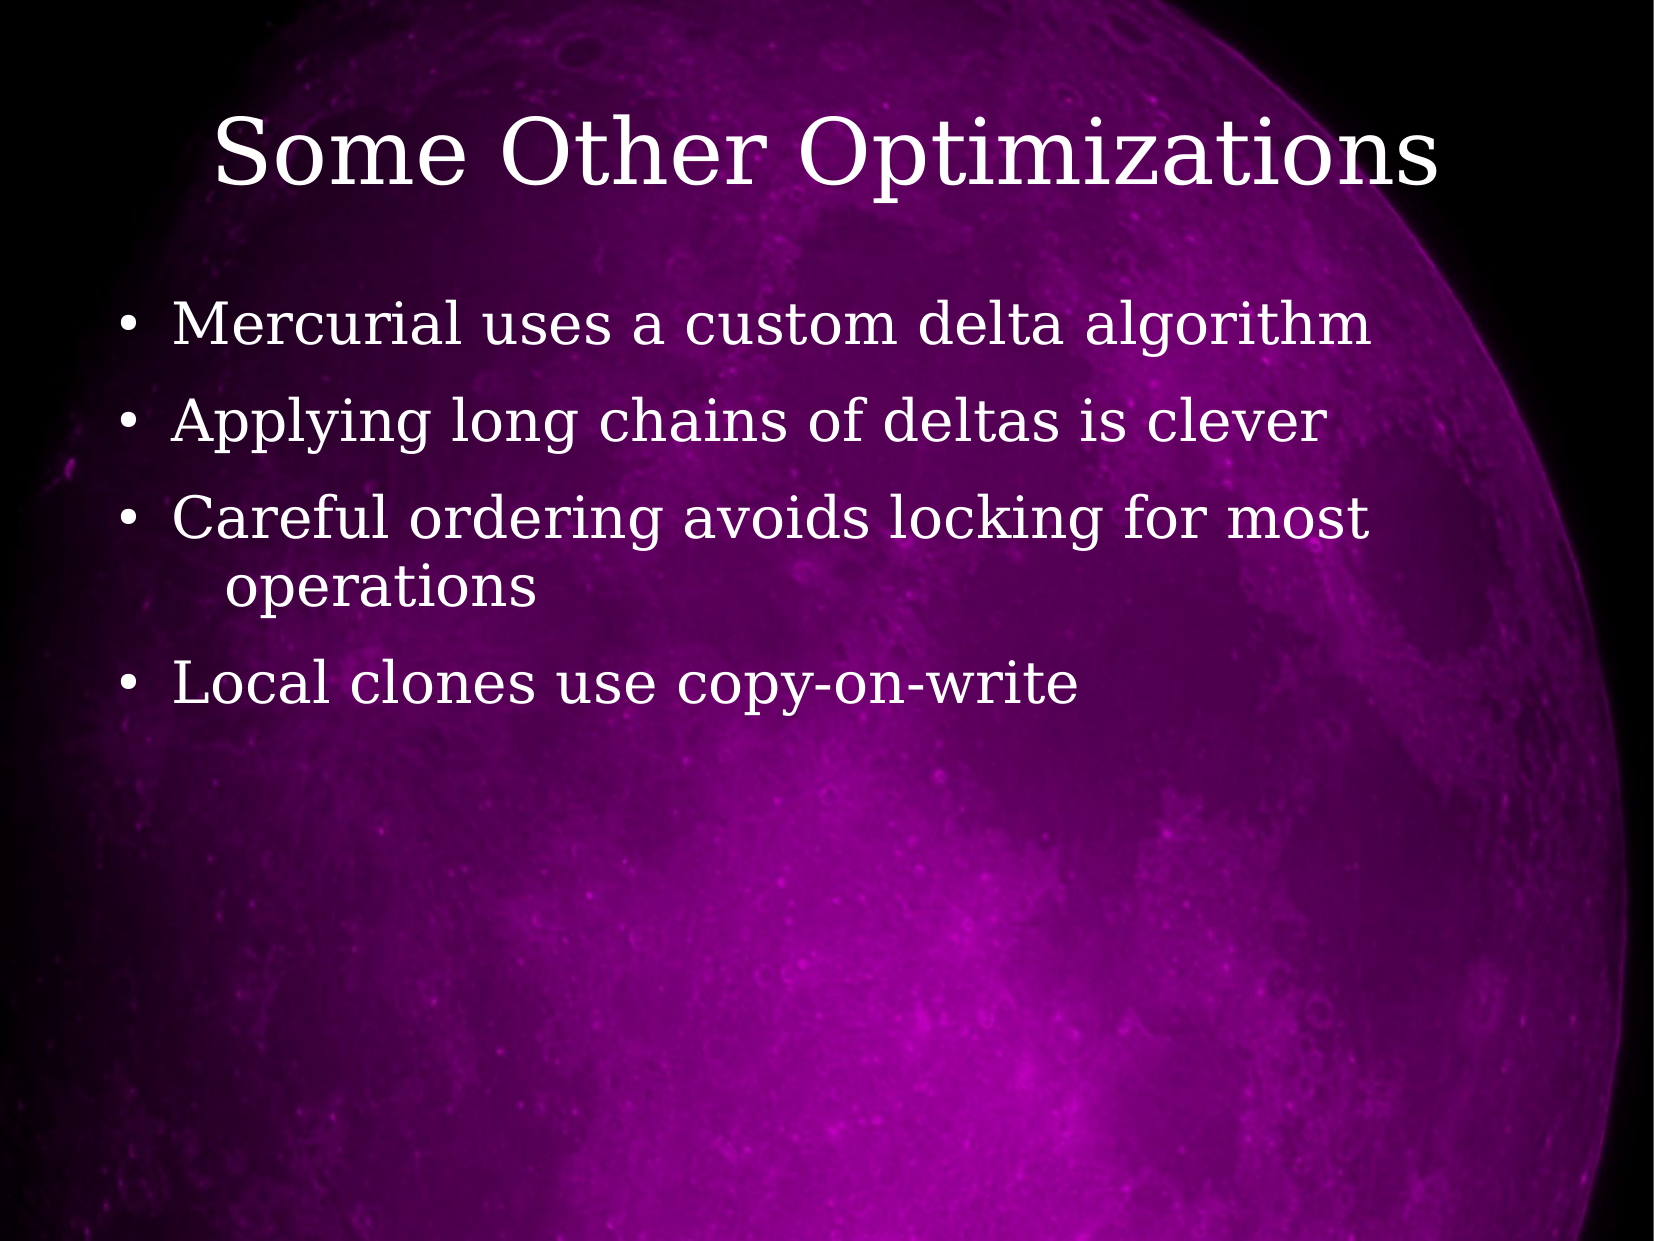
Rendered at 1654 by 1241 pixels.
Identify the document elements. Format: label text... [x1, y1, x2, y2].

title Some Other Optimizations [82, 49, 1571, 257]
list Mercurial uses a custom delta algorithm Applying long chains of deltas is clever Careful ordering avoids locking for most operations Local clones use copy-on-write [82, 290, 1571, 1109]
picture [0, 0, 1654, 1241]
